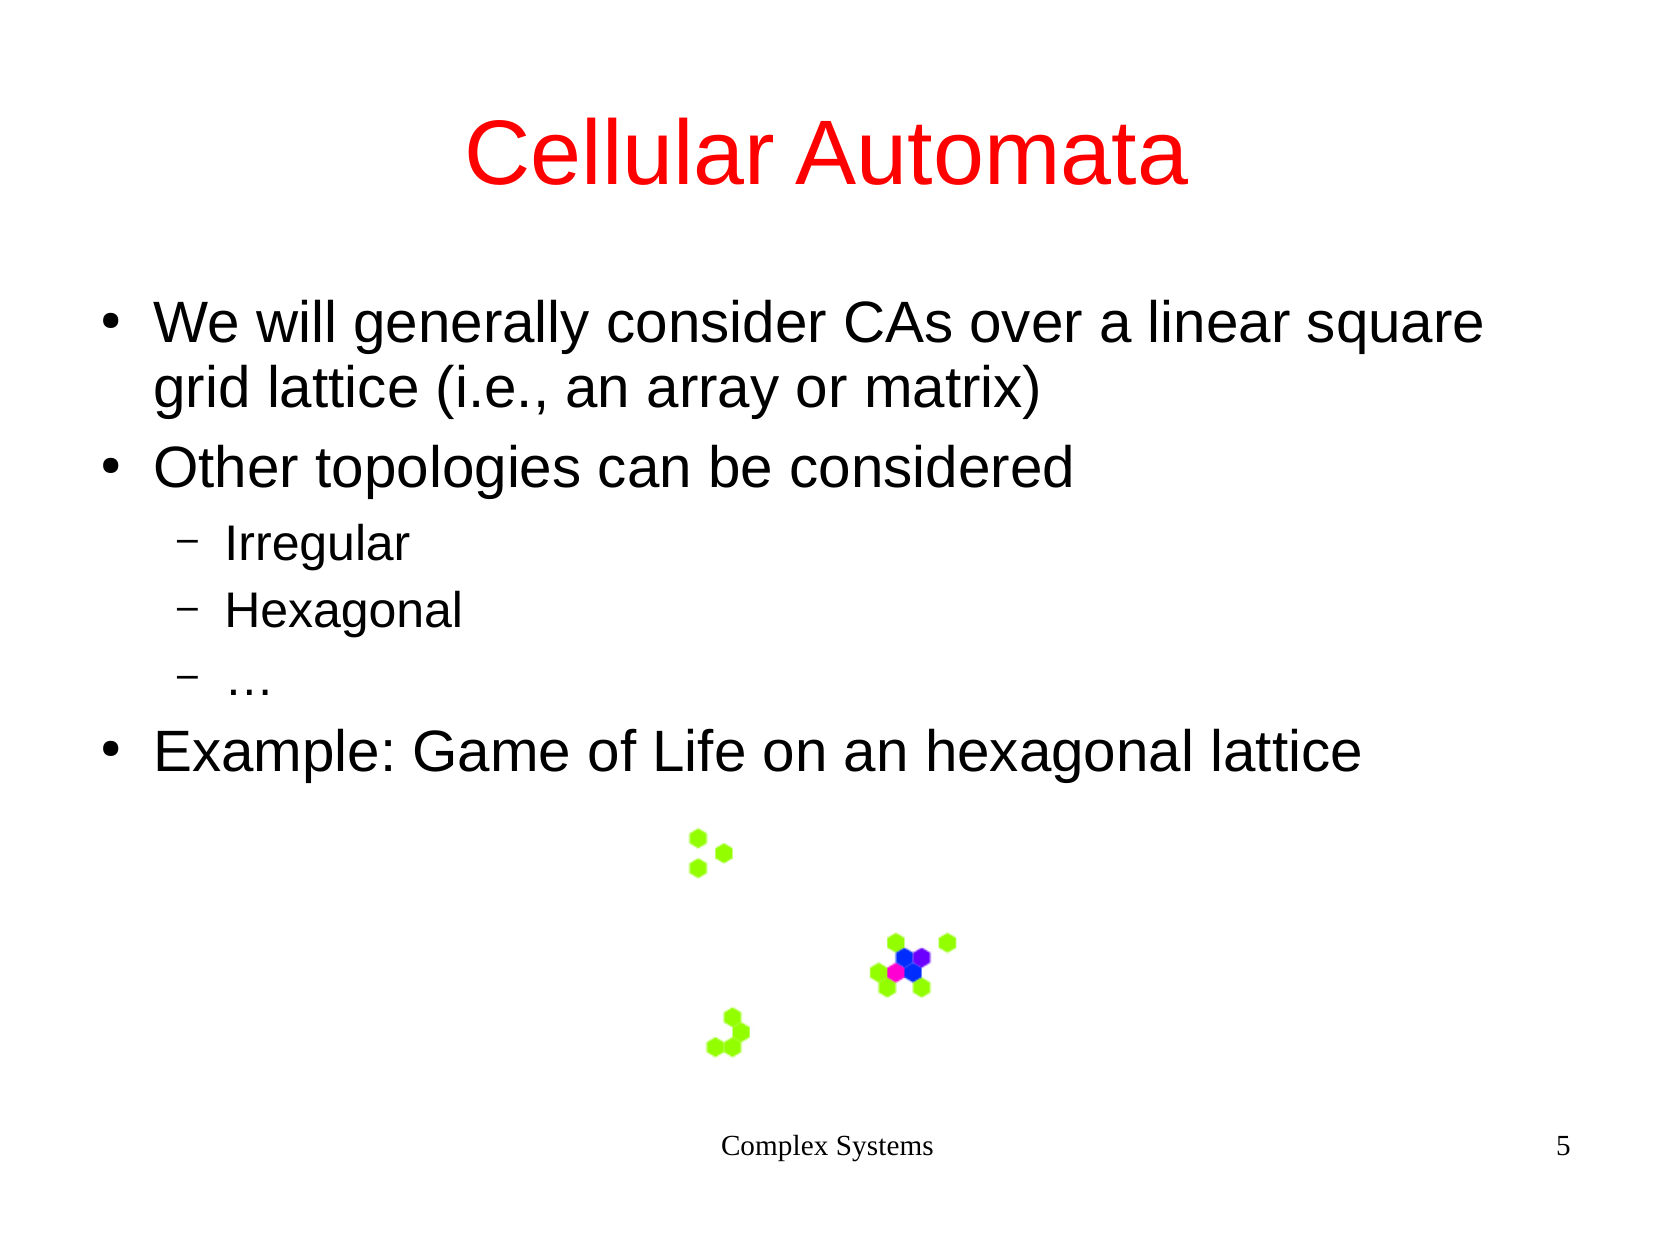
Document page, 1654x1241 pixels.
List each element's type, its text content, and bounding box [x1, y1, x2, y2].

list We will generally consider CAs over a linear square grid lattice (i.e., an array or matrix) Other topologies can be considered Irregular Hexagonal … Example: Game of Life on an hexagonal lattice [82, 290, 1571, 1109]
title Cellular Automata [82, 49, 1571, 257]
picture [675, 814, 986, 1088]
